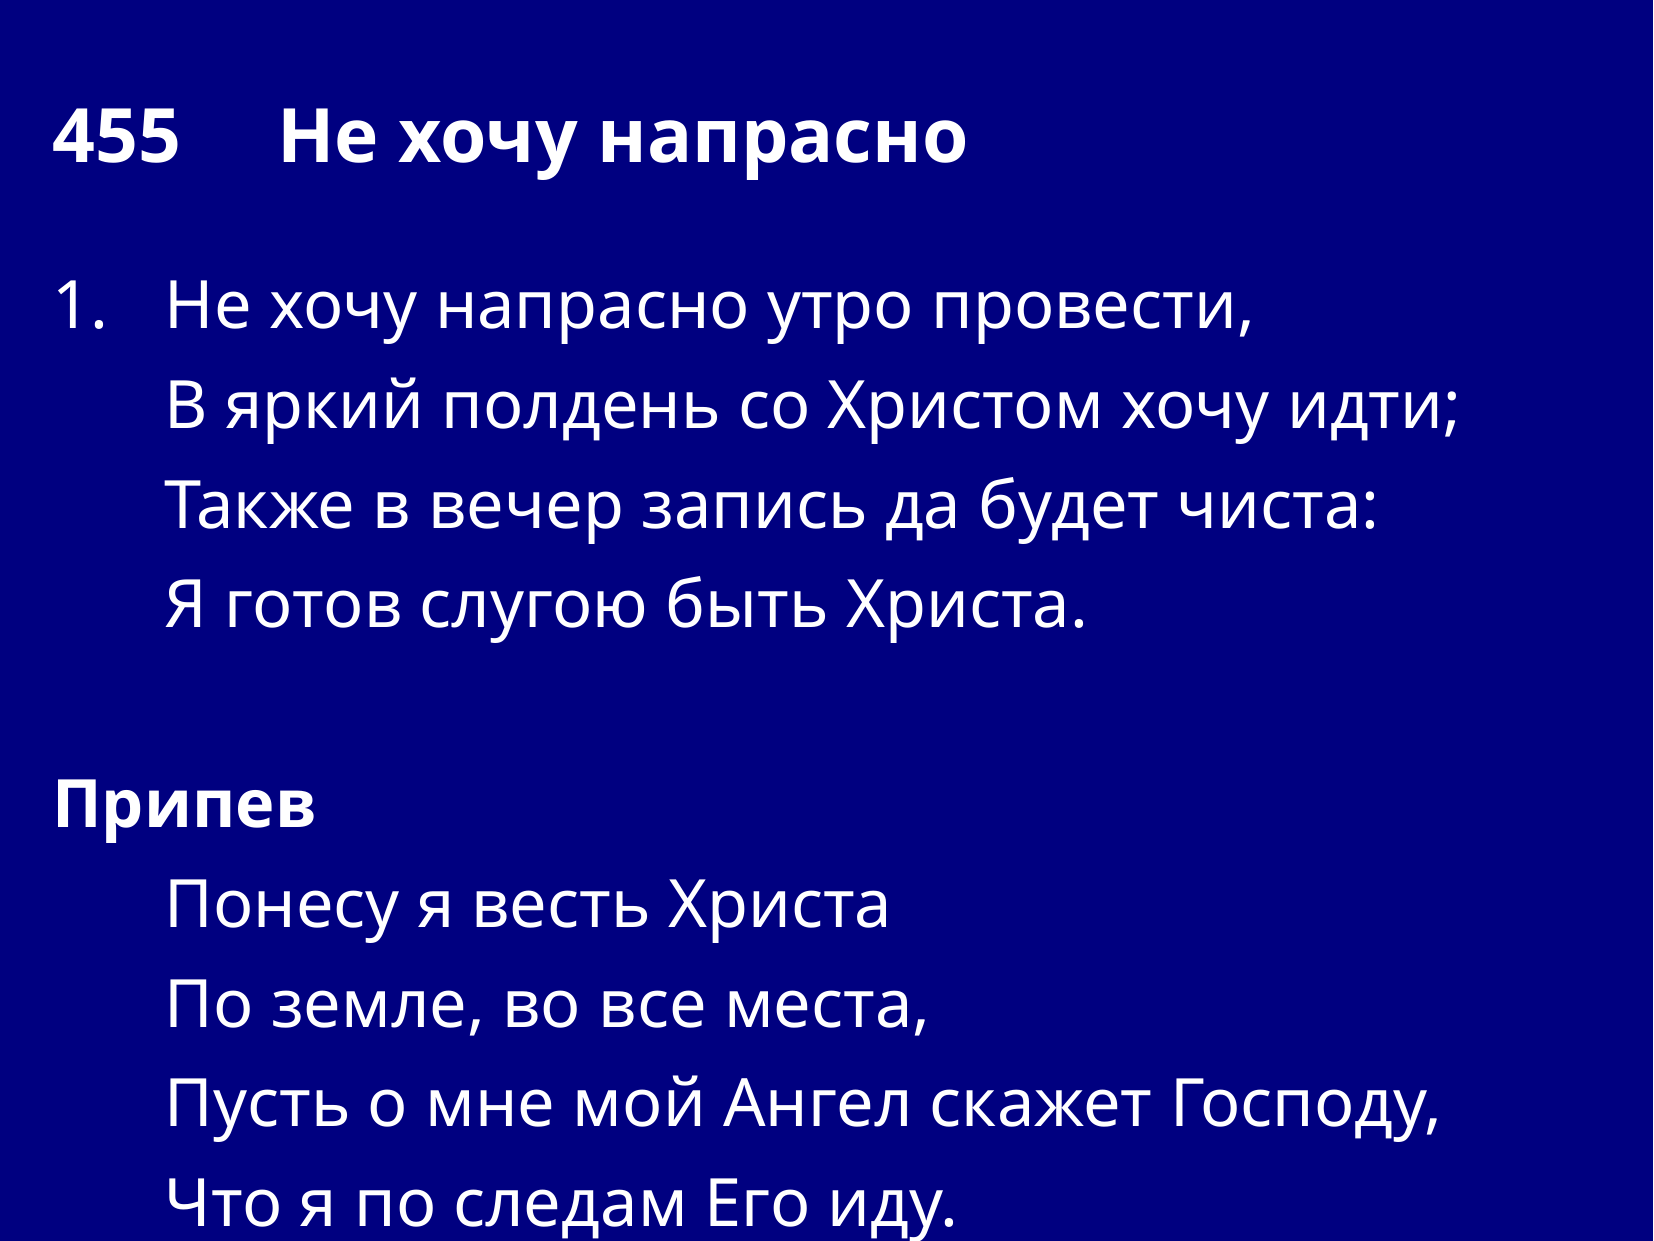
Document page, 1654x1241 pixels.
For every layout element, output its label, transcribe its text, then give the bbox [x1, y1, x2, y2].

text_box 455 Не хочу напрасно [37, 75, 1576, 188]
text_box 1. Не хочу напрасно утро провести, В яркий полдень со Христом хочу идти; Также в вечер запись да будет чиста: Я готов слугою быть Христа. Припев Понесу я весть Христа По земле, во все места, Пусть о мне мой Ангел скажет Господу, Что я по следам Его иду. [37, 150, 1653, 1163]
